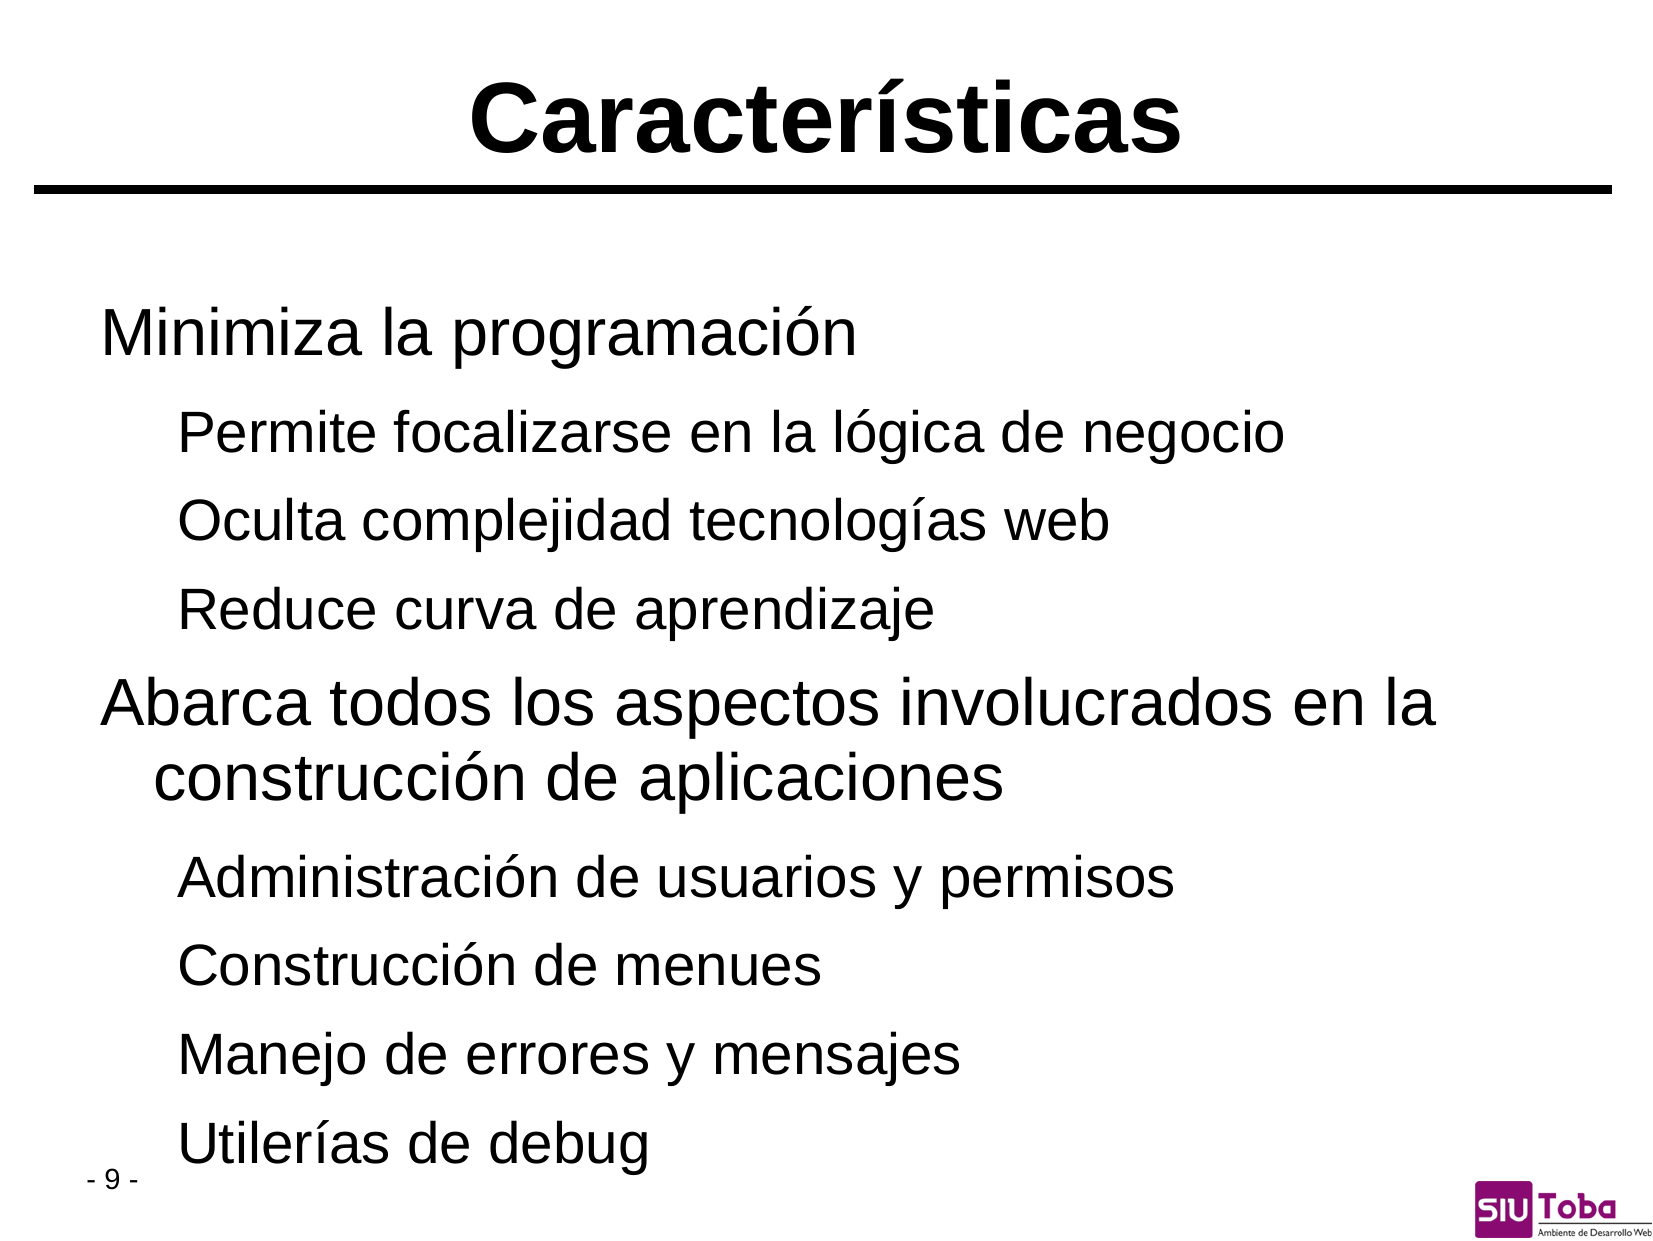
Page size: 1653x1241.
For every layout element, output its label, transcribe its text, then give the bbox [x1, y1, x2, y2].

title Características [58, 47, 1594, 188]
picture [1475, 1181, 1652, 1238]
list Minimiza la programación Permite focalizarse en la lógica de negocio Oculta complejidad tecnologías web Reduce curva de aprendizaje Abarca todos los aspectos involucrados en la construcción de aplicaciones Administración de usuarios y permisos Construcción de menues Manejo de errores y mensajes Utilerías de debug [82, 295, 1565, 1174]
